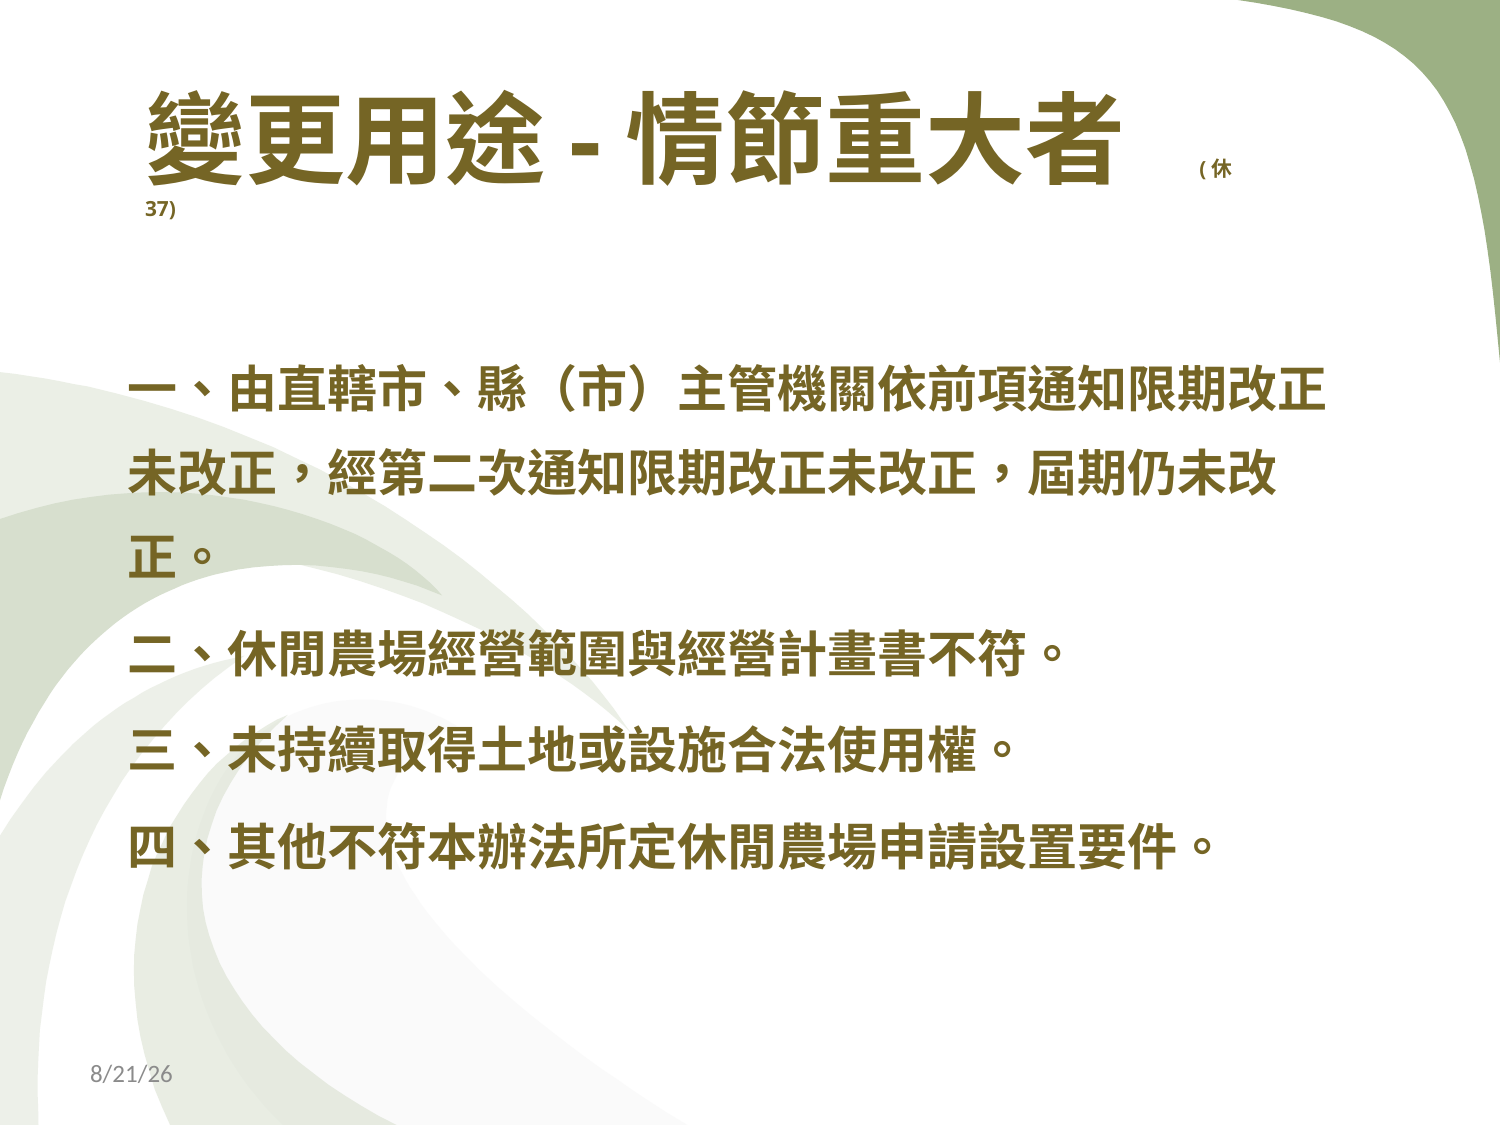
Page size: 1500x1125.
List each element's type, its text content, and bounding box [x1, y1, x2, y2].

text_box 變更用途-情節重大者 (休37) [130, 54, 1249, 243]
list 一、由直轄市、縣（市）主管機關依前項通知限期改正未改正，經第二次通知限期改正未改正，屆期仍未改正。 二、休閒農場經營範圍與經營計畫書不符。 三、未持續取得土地或設施合法使用權。 四、其他不符本辦法所定休閒農場申請設置要件。 [112, 326, 1376, 958]
slide_number 11/8/18 [75, 1042, 425, 1103]
